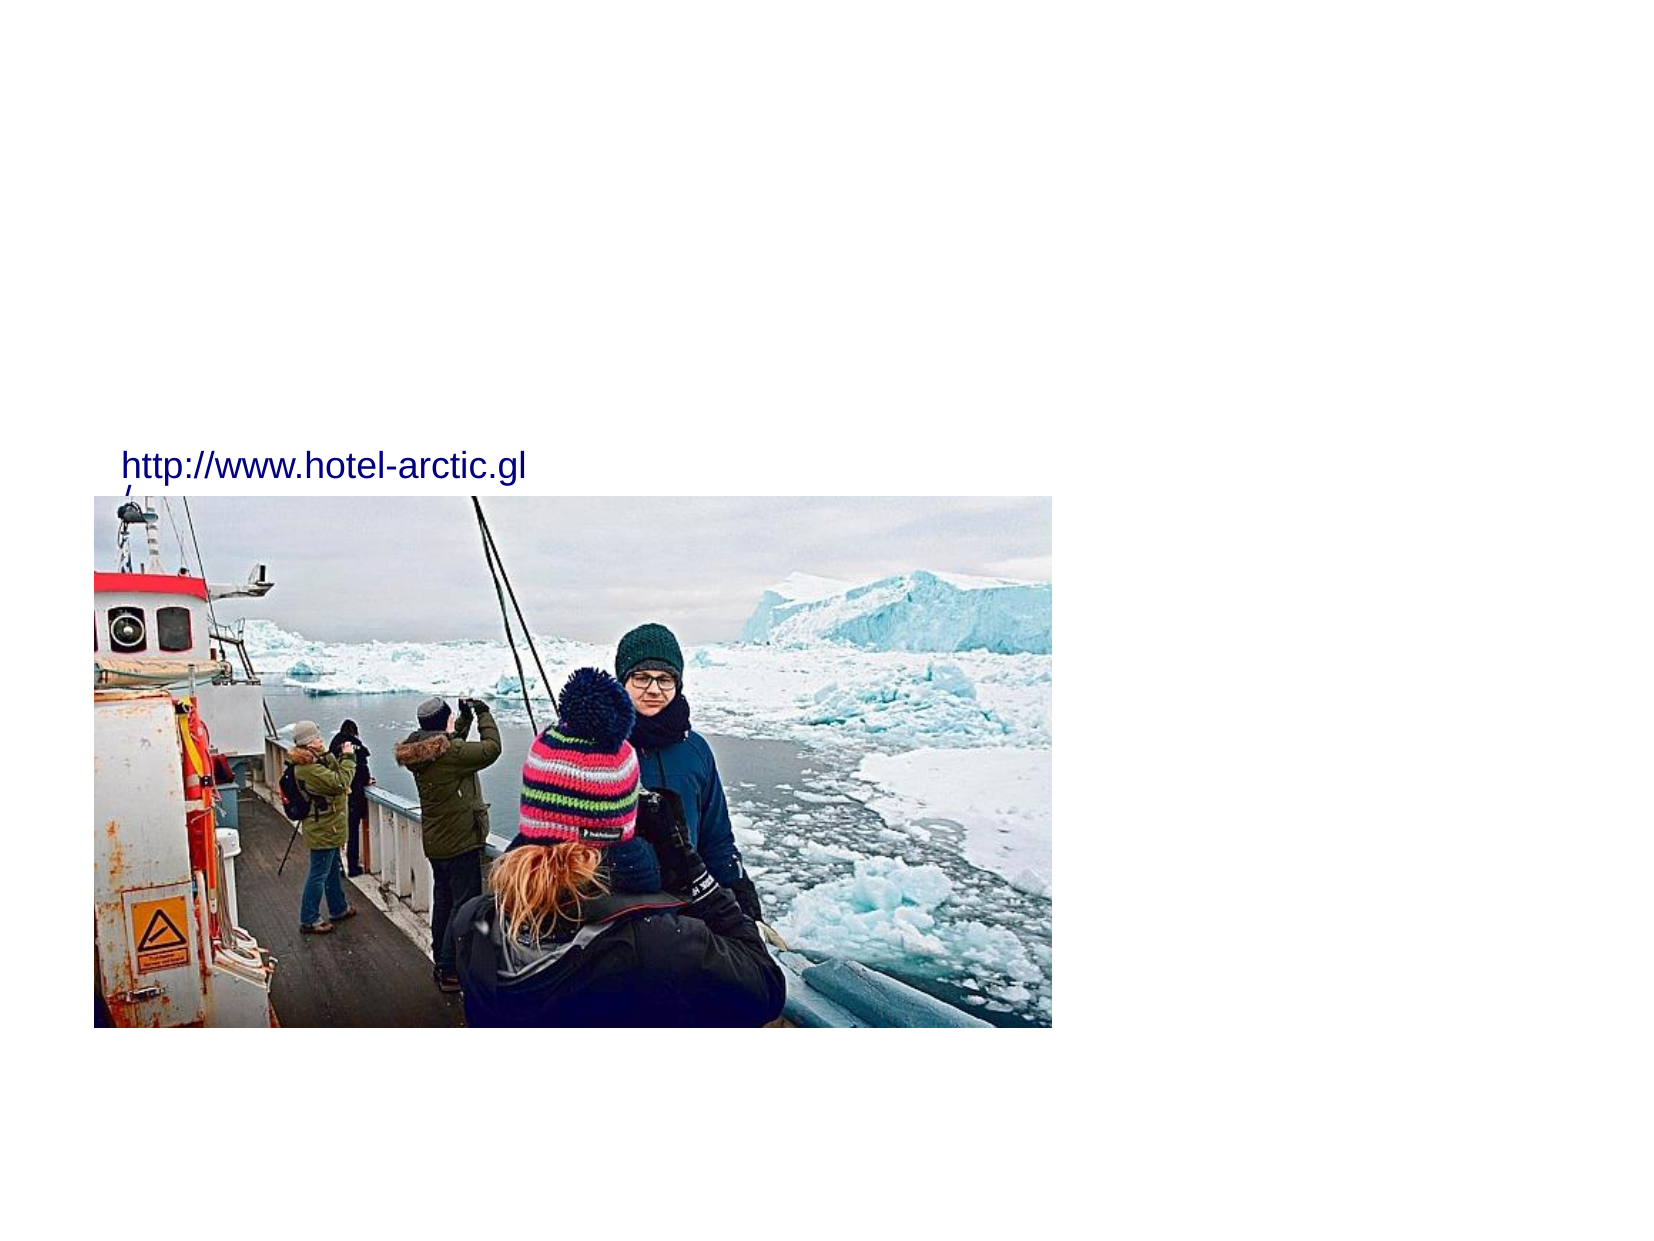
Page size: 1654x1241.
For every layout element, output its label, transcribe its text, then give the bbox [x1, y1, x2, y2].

picture [94, 496, 1052, 1028]
text_box http://www.hotel-arctic.gl/ [106, 437, 551, 496]
